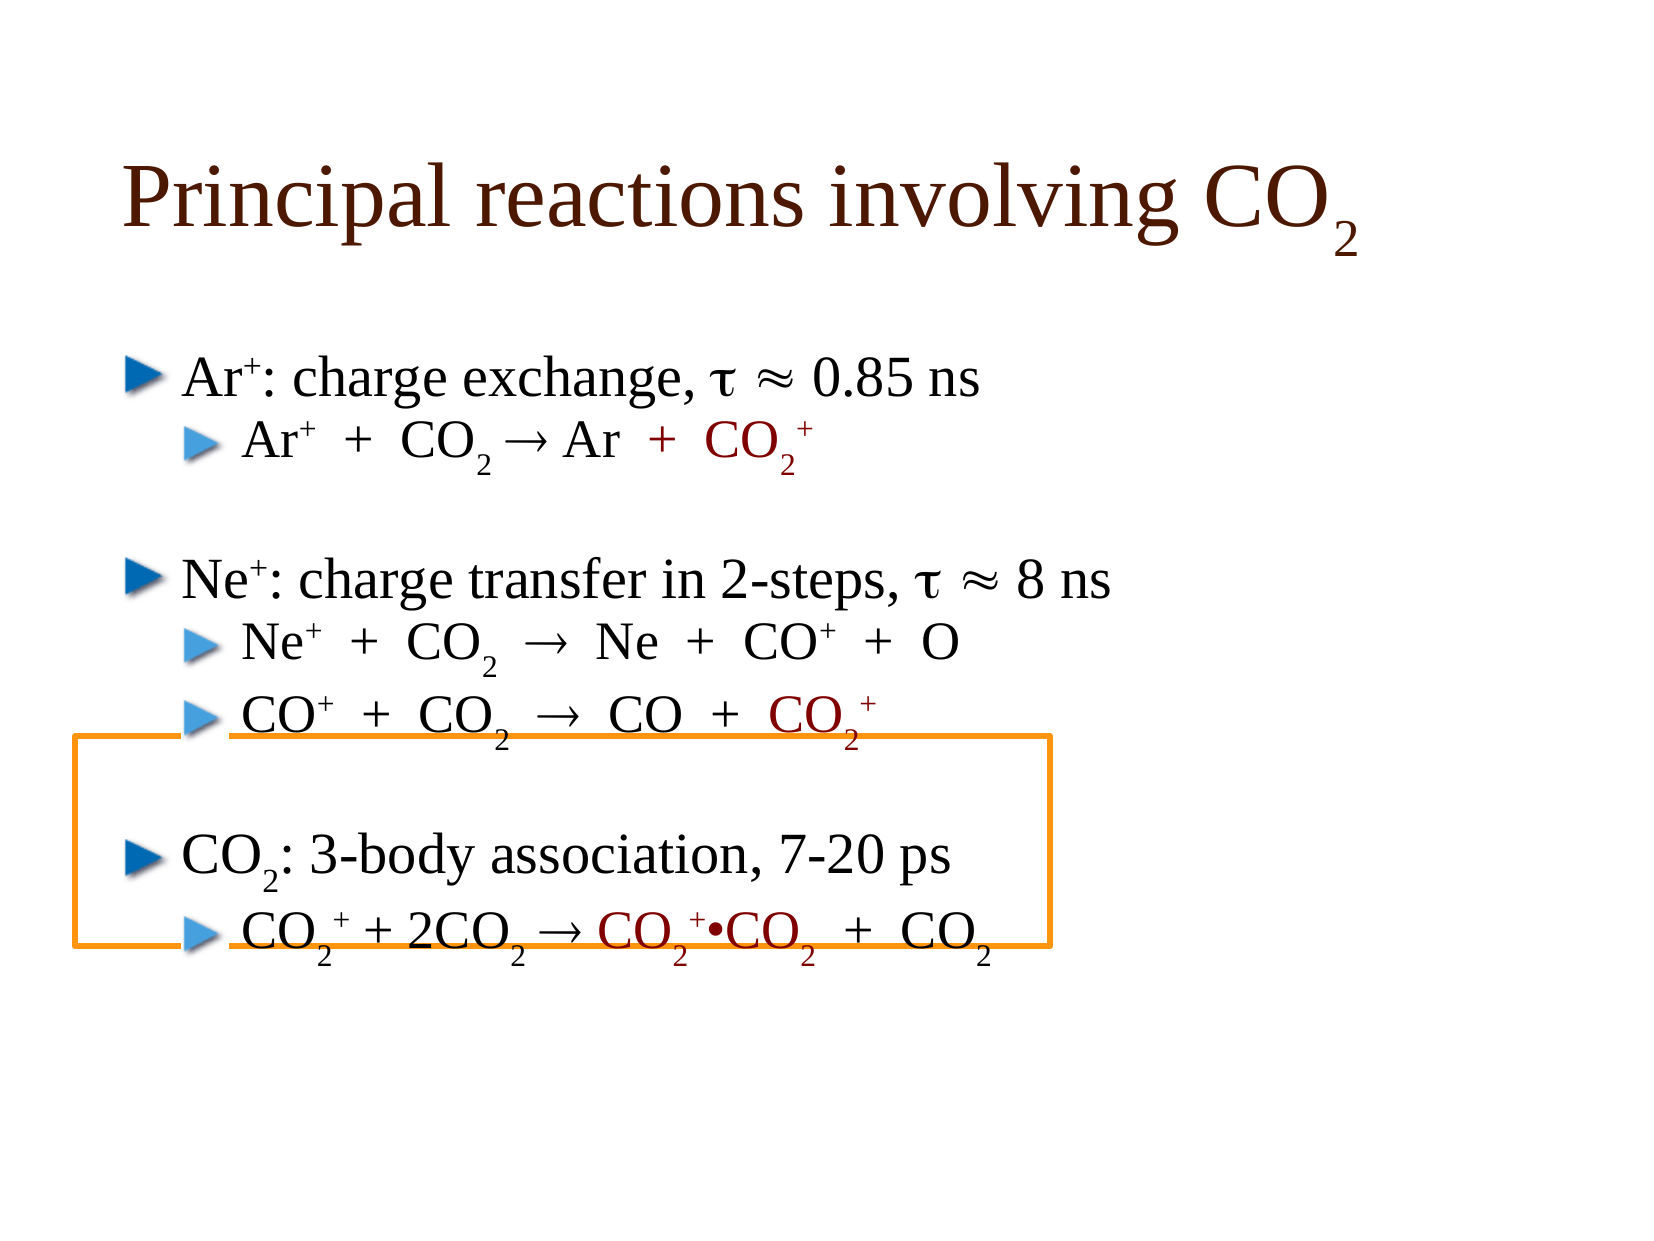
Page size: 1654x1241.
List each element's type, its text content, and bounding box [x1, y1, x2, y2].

list Ar+: charge exchange, τ ≈ 0.85 ns Ar+ + CO2  Ar + CO2+ Ne+: charge transfer in 2-steps, τ ≈ 8 ns Ne+ + CO2  Ne + CO+ + O CO+ + CO2  CO + CO2+ CO2: 3-body association, 7-20 ps CO2+ + 2CO2  CO2+CO2 + CO2 [For 10 % CO2, atmospheric pressure, room temperature] [121, 344, 1653, 1221]
title Principal reactions involving CO2 [121, 102, 1534, 311]
